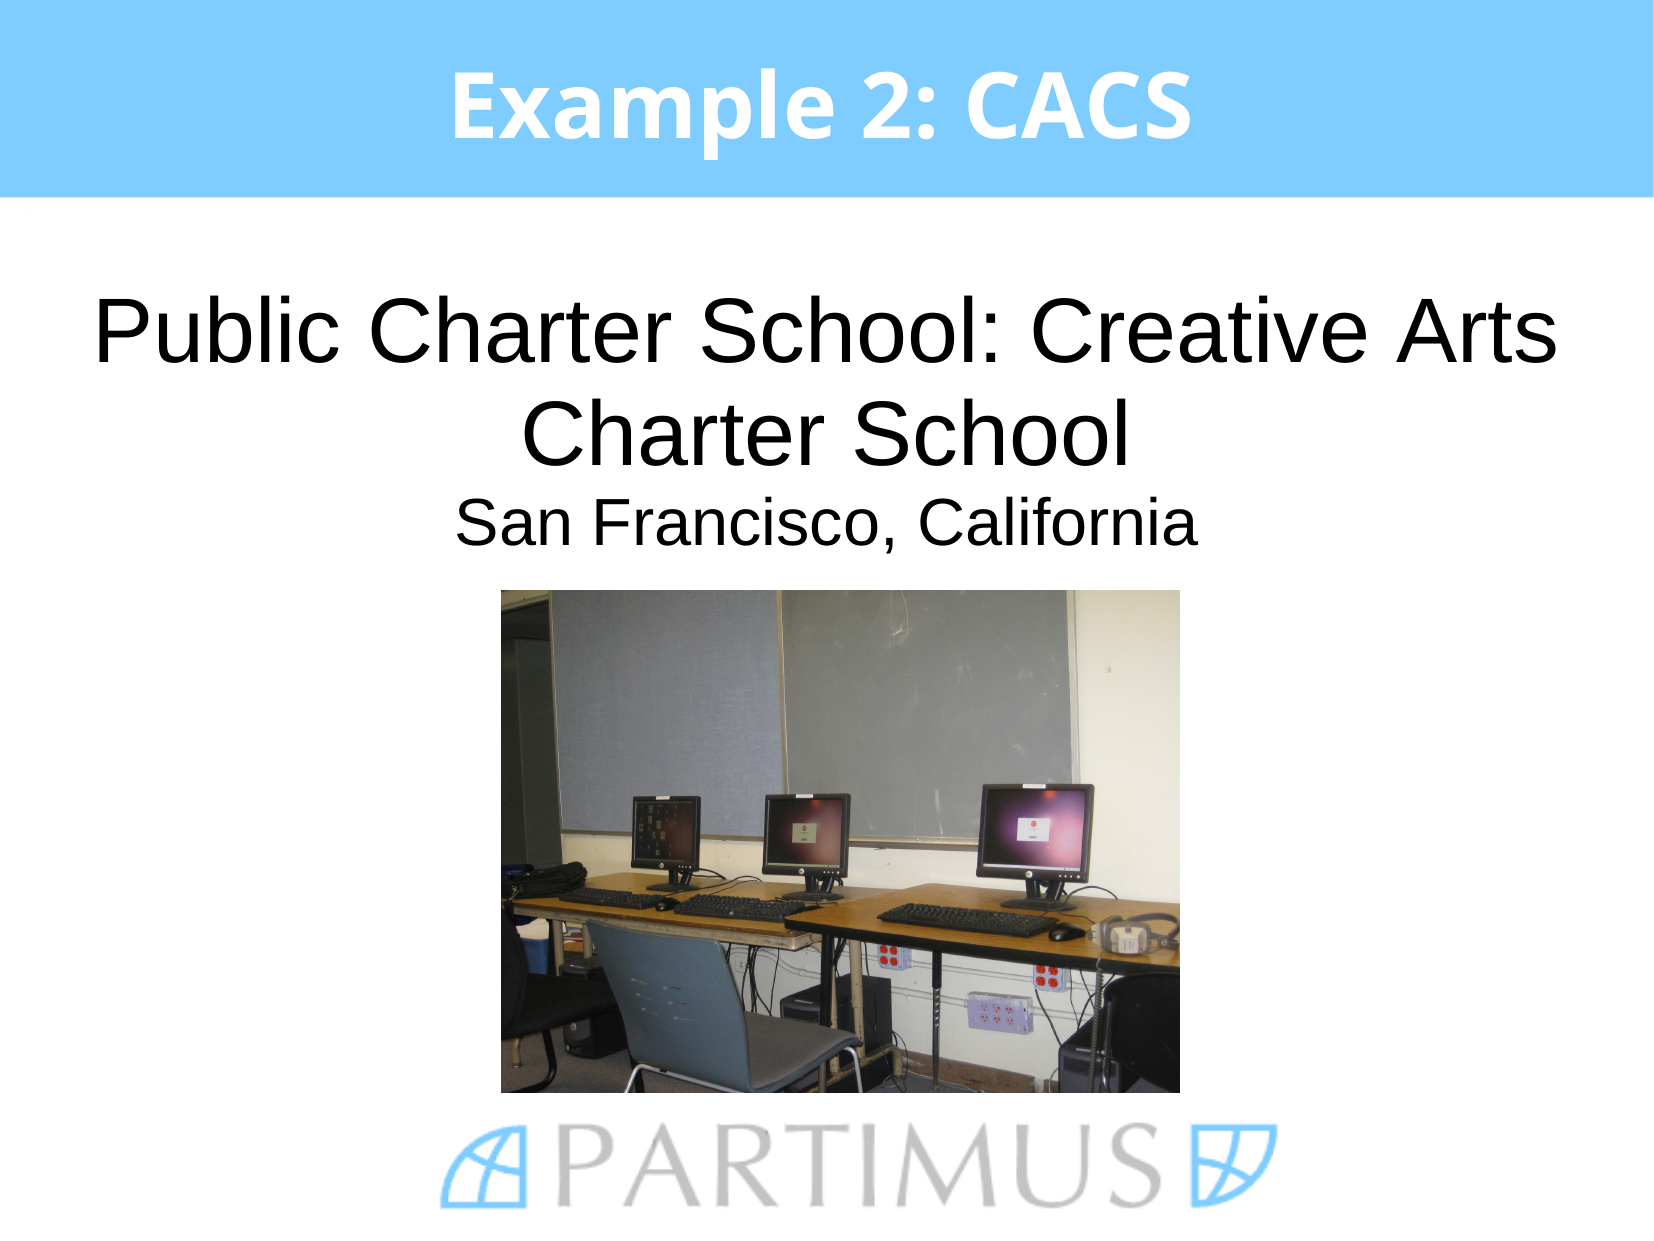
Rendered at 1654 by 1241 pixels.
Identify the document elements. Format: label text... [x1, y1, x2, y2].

title Example 2: CACS [76, 7, 1565, 200]
picture [0, 0, 1654, 1241]
subtitle Public Charter School: Creative Arts Charter School San Francisco, California [82, 279, 1571, 1120]
